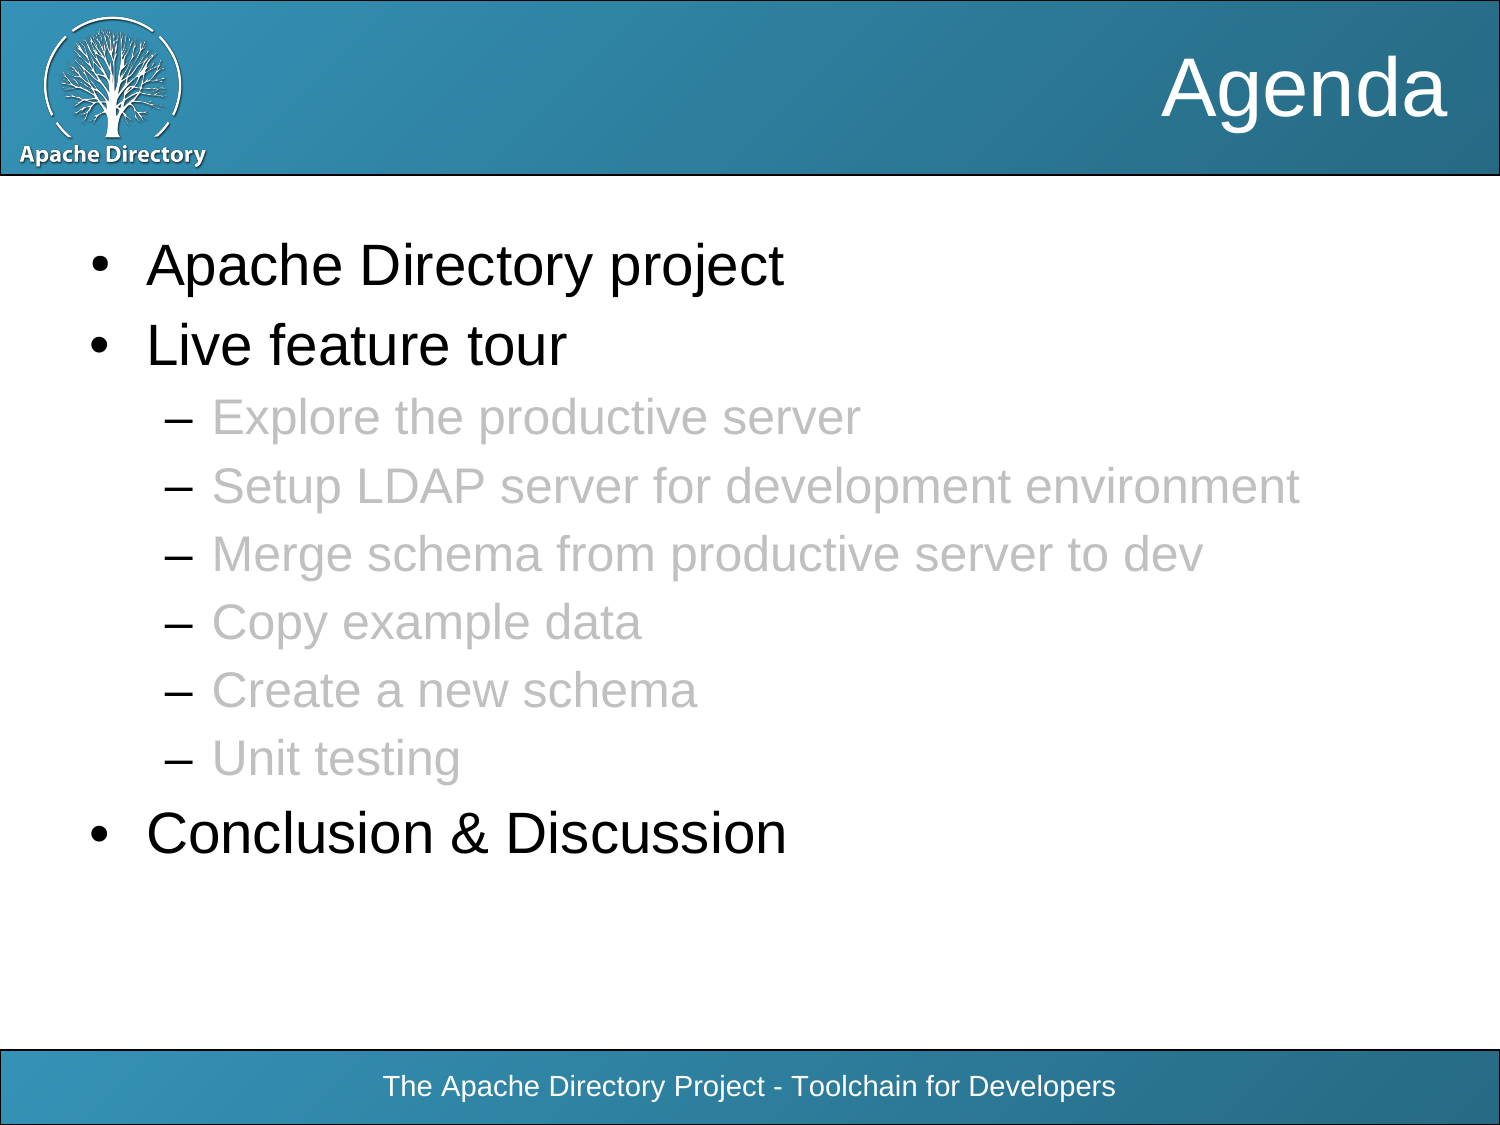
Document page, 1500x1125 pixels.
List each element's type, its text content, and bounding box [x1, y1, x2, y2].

list Apache Directory project Live feature tour Explore the productive server Setup LDAP server for development environment Merge schema from productive server to dev Copy example data Create a new schema Unit testing Conclusion & Discussion [75, 224, 1426, 1013]
picture [12, 12, 213, 173]
title Agenda [237, 12, 1463, 163]
